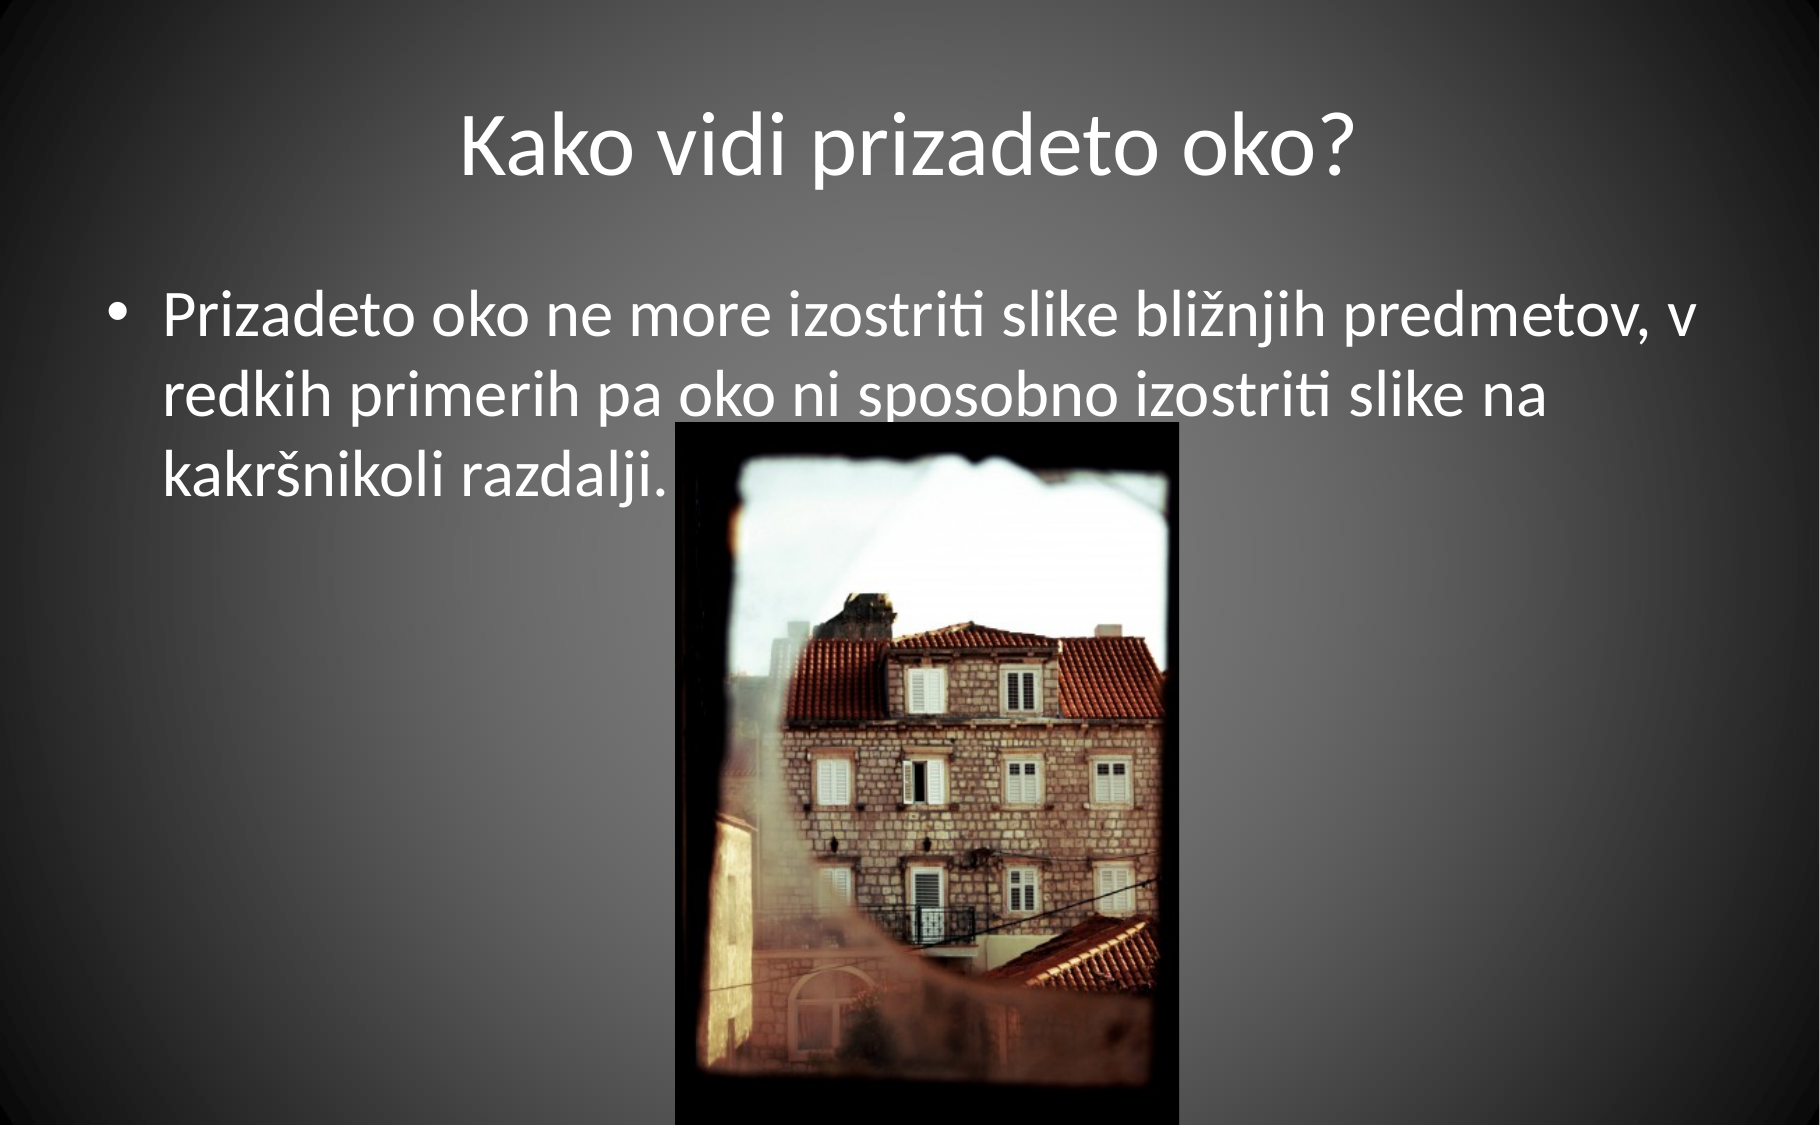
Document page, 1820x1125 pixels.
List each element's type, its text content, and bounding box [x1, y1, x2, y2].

picture [0, 0, 1820, 1125]
list Prizadeto oko ne more izostriti slike bližnjih predmetov, v redkih primerih pa oko ni sposobno izostriti slike na kakršnikoli razdalji. [90, 262, 1729, 1005]
title Kako vidi prizadeto oko? [90, 45, 1729, 233]
